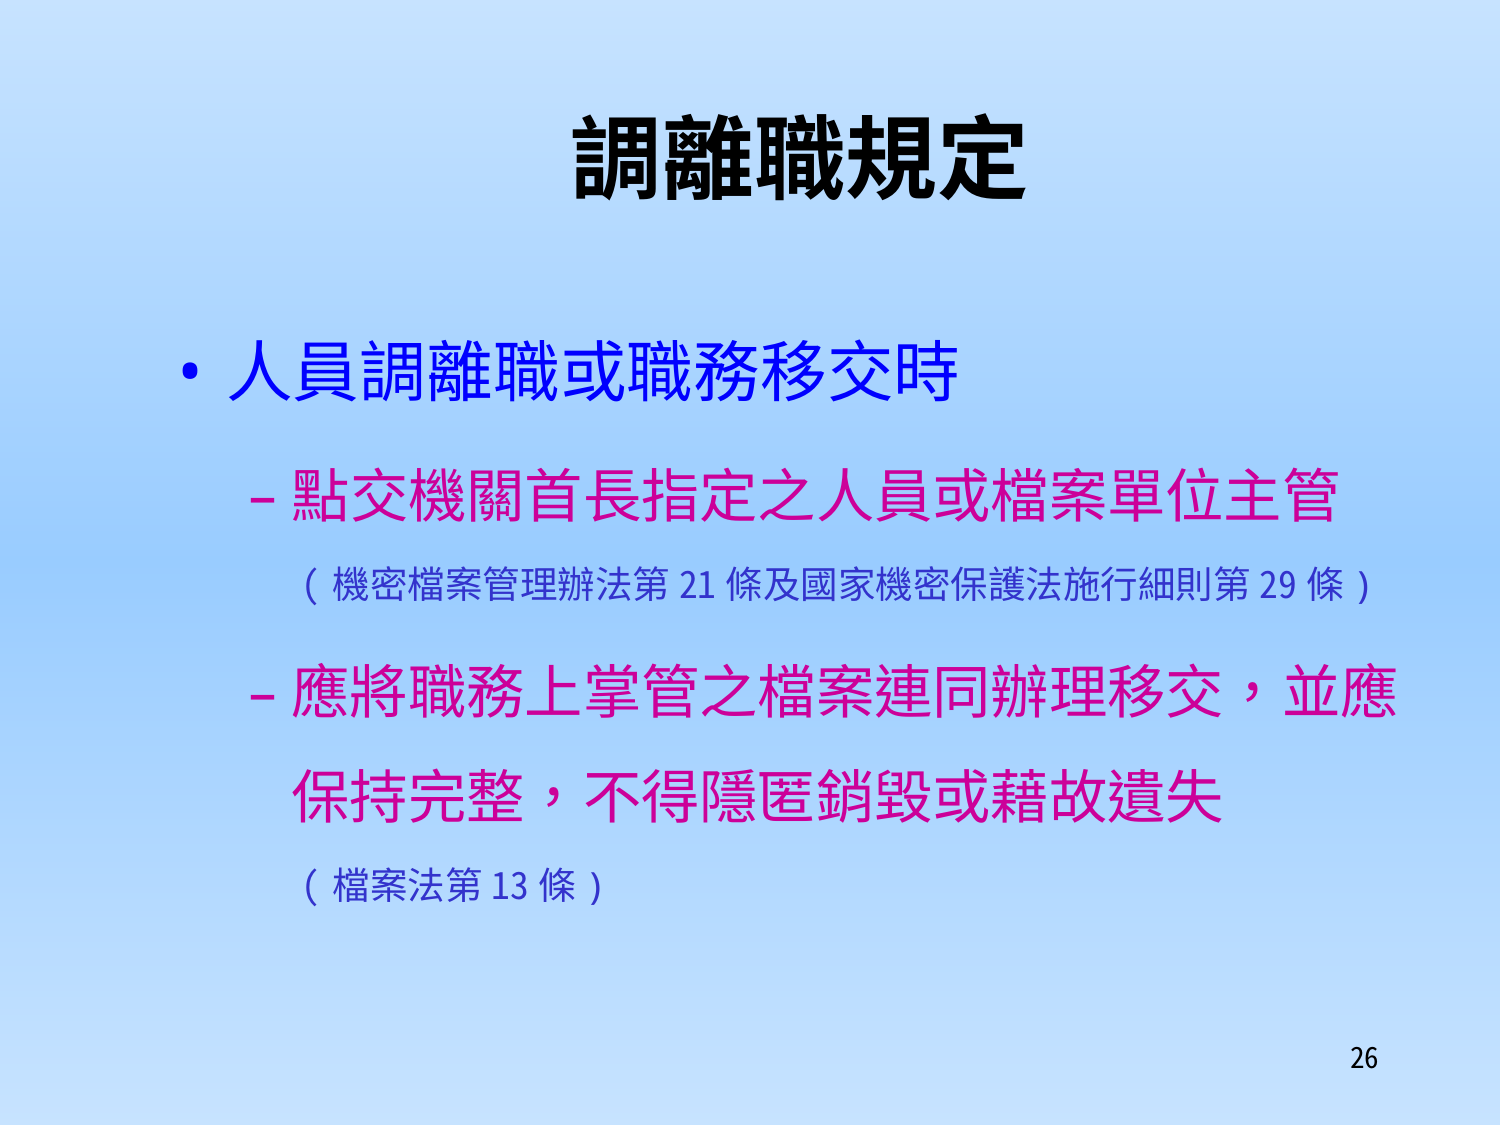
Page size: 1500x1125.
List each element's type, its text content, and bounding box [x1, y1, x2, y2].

text_box <編號> [1074, 1035, 1388, 1101]
list 人員調離職或職務移交時 點交機關首長指定之人員或檔案單位主管 (機密檔案管理辦法第21條及國家機密保護法施行細則第29條) 應將職務上掌管之檔案連同辦理移交，並應保持完整，不得隱匿銷毀或藉故遺失 (檔案法第13條) [162, 274, 1463, 1035]
title 調離職規定 [162, 62, 1438, 250]
